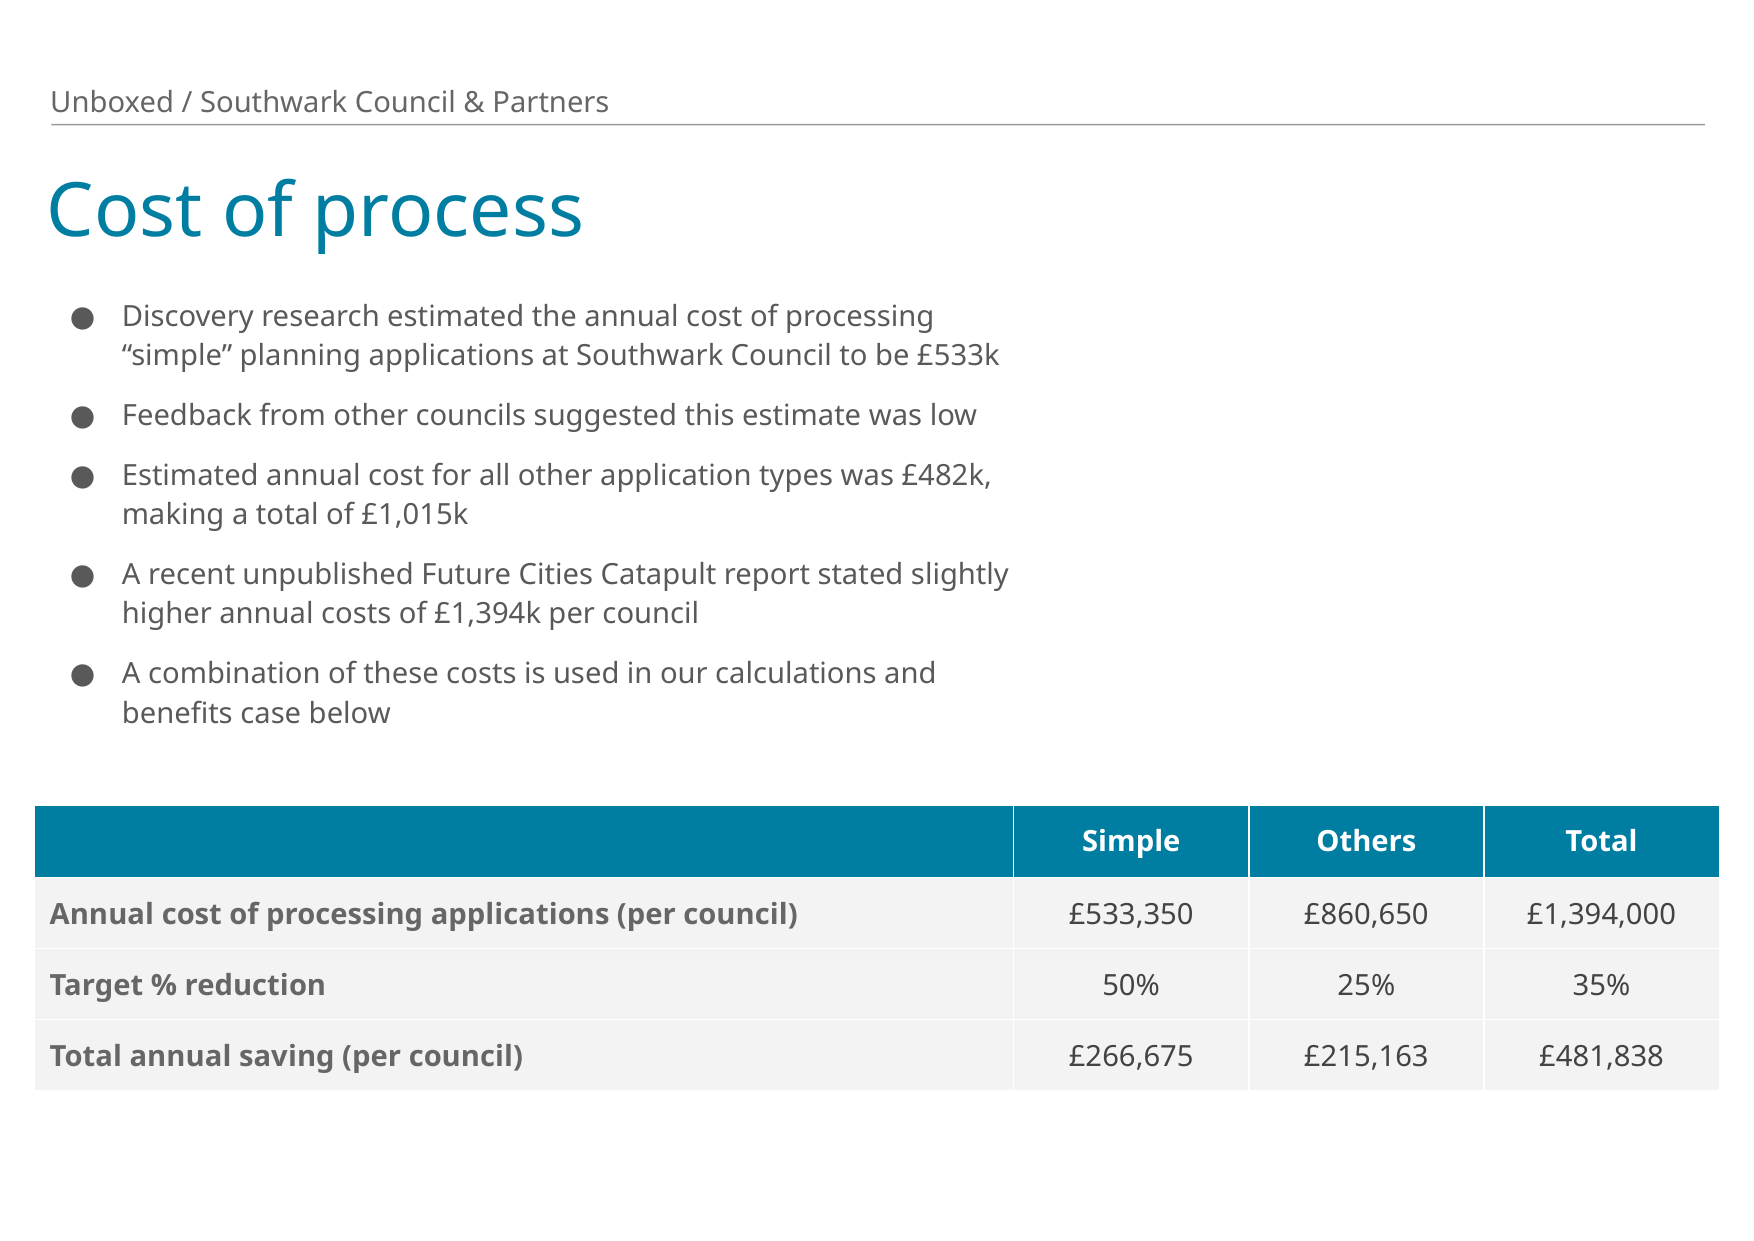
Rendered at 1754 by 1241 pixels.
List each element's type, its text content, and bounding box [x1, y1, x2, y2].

table_header Others [1250, 806, 1483, 877]
table_header [35, 806, 1013, 877]
table_cell 25% [1250, 949, 1483, 1019]
table_cell Target % reduction [35, 949, 1013, 1019]
table_header Total [1485, 806, 1719, 877]
text_box Cost of process Discovery research estimated the annual cost of processing “simple” planning applications at Southwark Council to be £533k Feedback from other councils suggested this estimate was low Estimated annual cost for all other application types was £482k, making a total of £1,015k A recent unpublished Future Cities Catapult report stated slightly higher annual costs of £1,394k per council A combination of these costs is used in our calculations and benefits case below [29, 144, 1033, 1122]
text_box Unboxed / Southwark Council & Partners [32, 65, 775, 128]
table_cell Total annual saving (per council) [35, 1020, 1013, 1090]
table_cell Annual cost of processing applications (per council) [35, 878, 1013, 948]
table_cell 50% [1014, 949, 1248, 1019]
table_cell £533,350 [1014, 878, 1248, 948]
table_cell £215,163 [1250, 1020, 1483, 1090]
table_cell 35% [1485, 949, 1719, 1019]
table_cell £266,675 [1014, 1020, 1248, 1090]
table_cell £481,838 [1485, 1020, 1719, 1090]
table_header Simple [1014, 806, 1248, 877]
table_cell £1,394,000 [1485, 878, 1719, 948]
table_cell £860,650 [1250, 878, 1483, 948]
